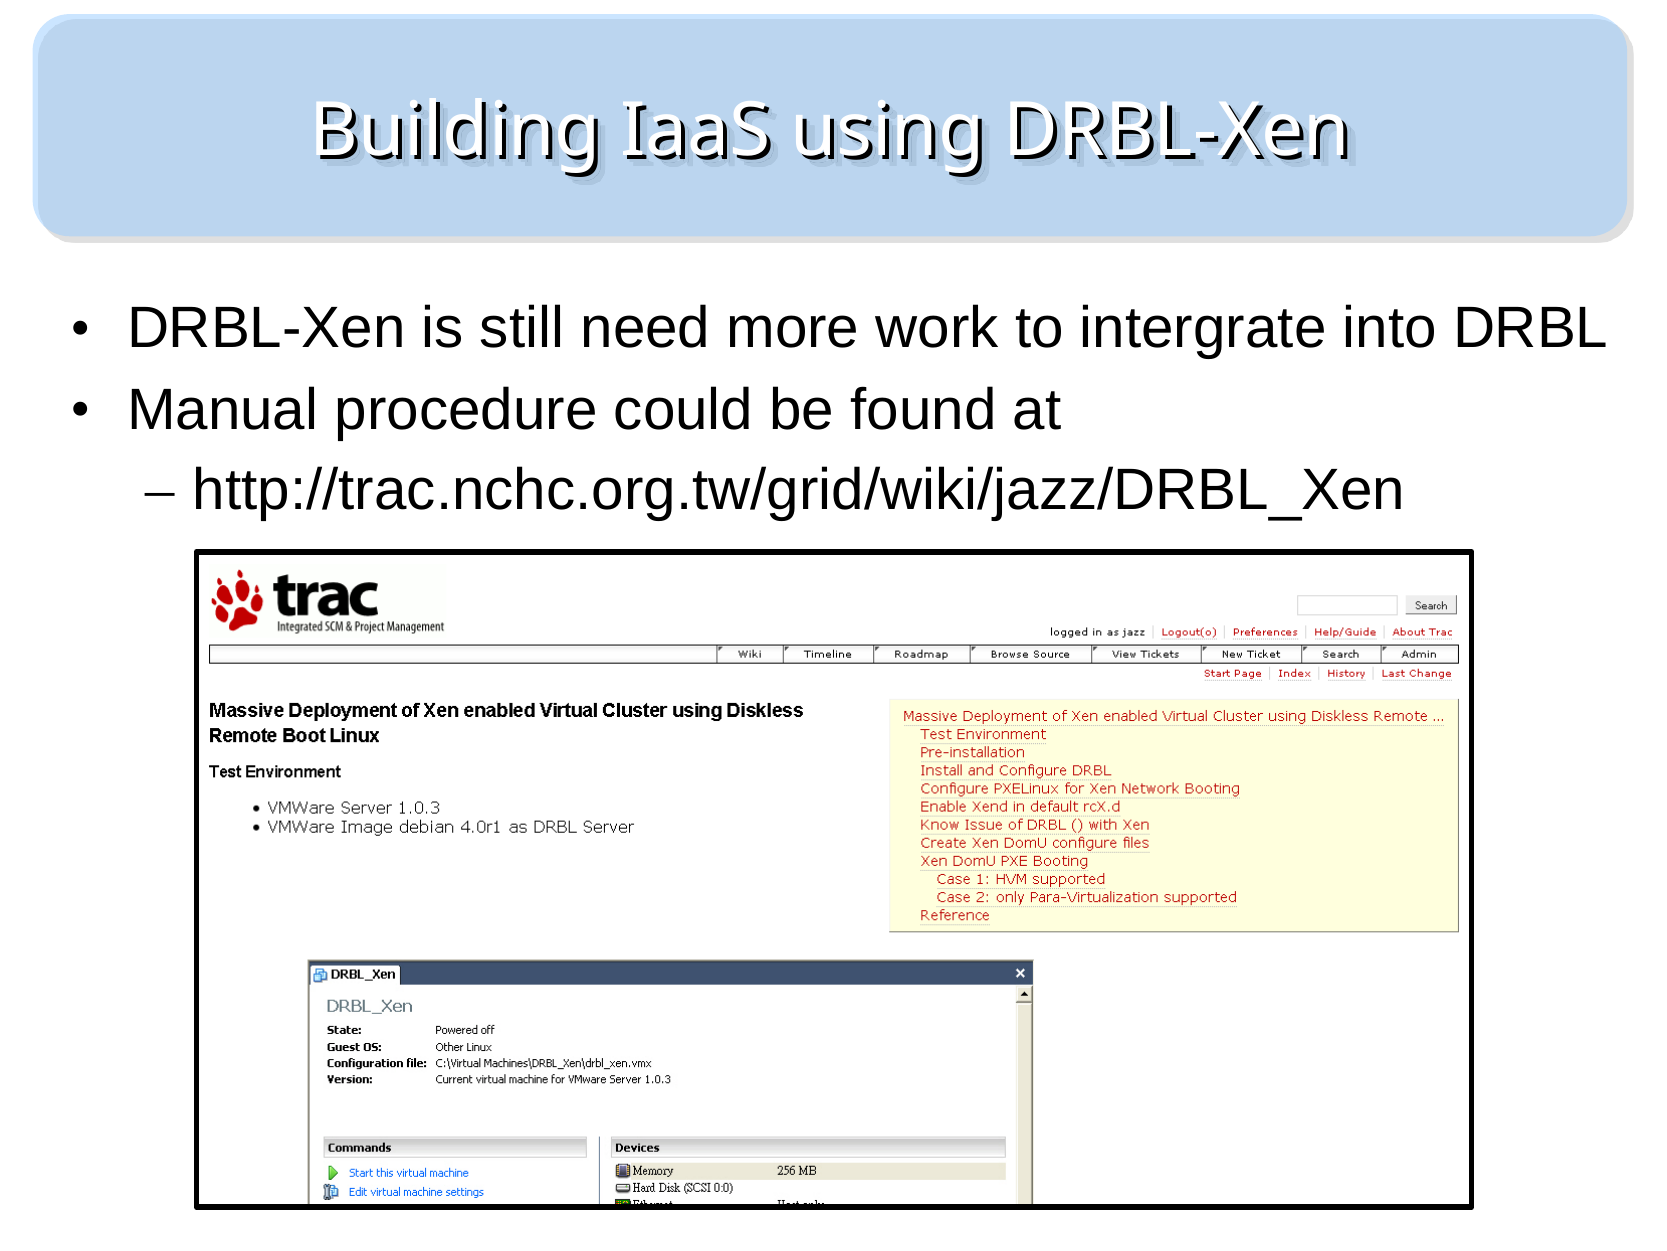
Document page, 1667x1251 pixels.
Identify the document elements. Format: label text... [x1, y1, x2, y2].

picture [199, 554, 1469, 1205]
text_box Building IaaS using DRBL-Xen [32, 14, 1628, 237]
list DRBL-Xen is still need more work to intergrate into DRBL Manual procedure could be found at http://trac.nchc.org.tw/grid/wiki/jazz/DRBL_Xen [70, 295, 1636, 606]
